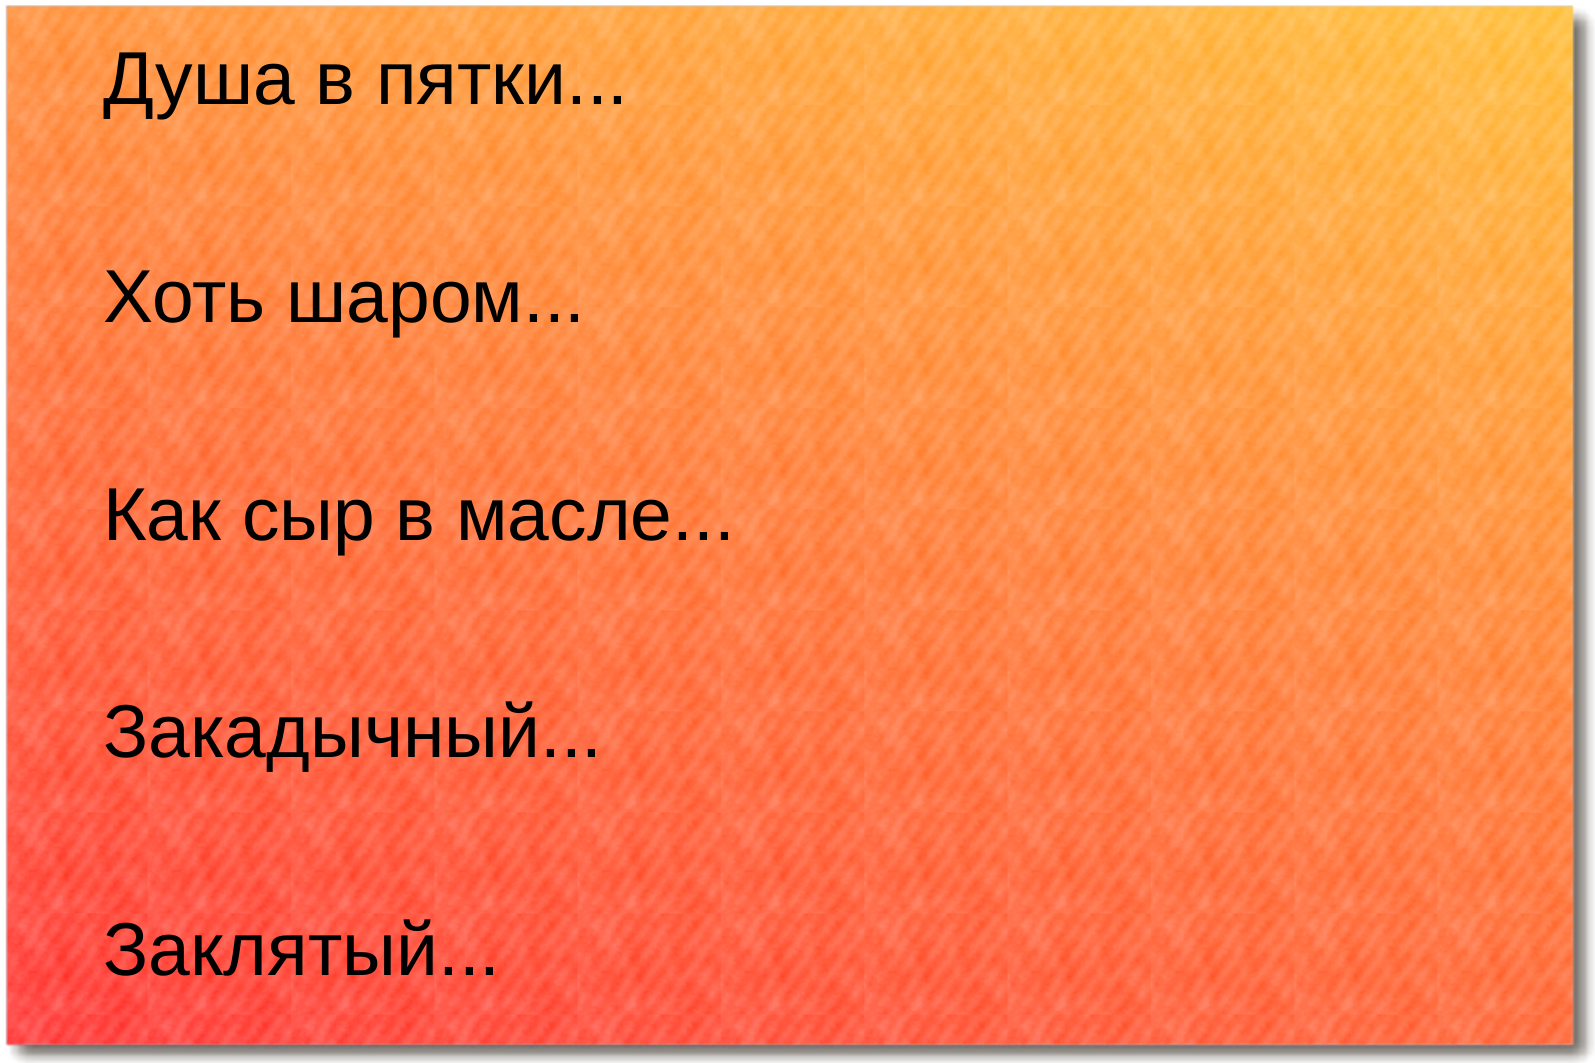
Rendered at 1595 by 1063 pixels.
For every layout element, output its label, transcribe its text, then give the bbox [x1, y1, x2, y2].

text_box Душа в пятки... Хоть шаром... Как сыр в масле... Закадычный... Заклятый... [88, 29, 1536, 1063]
